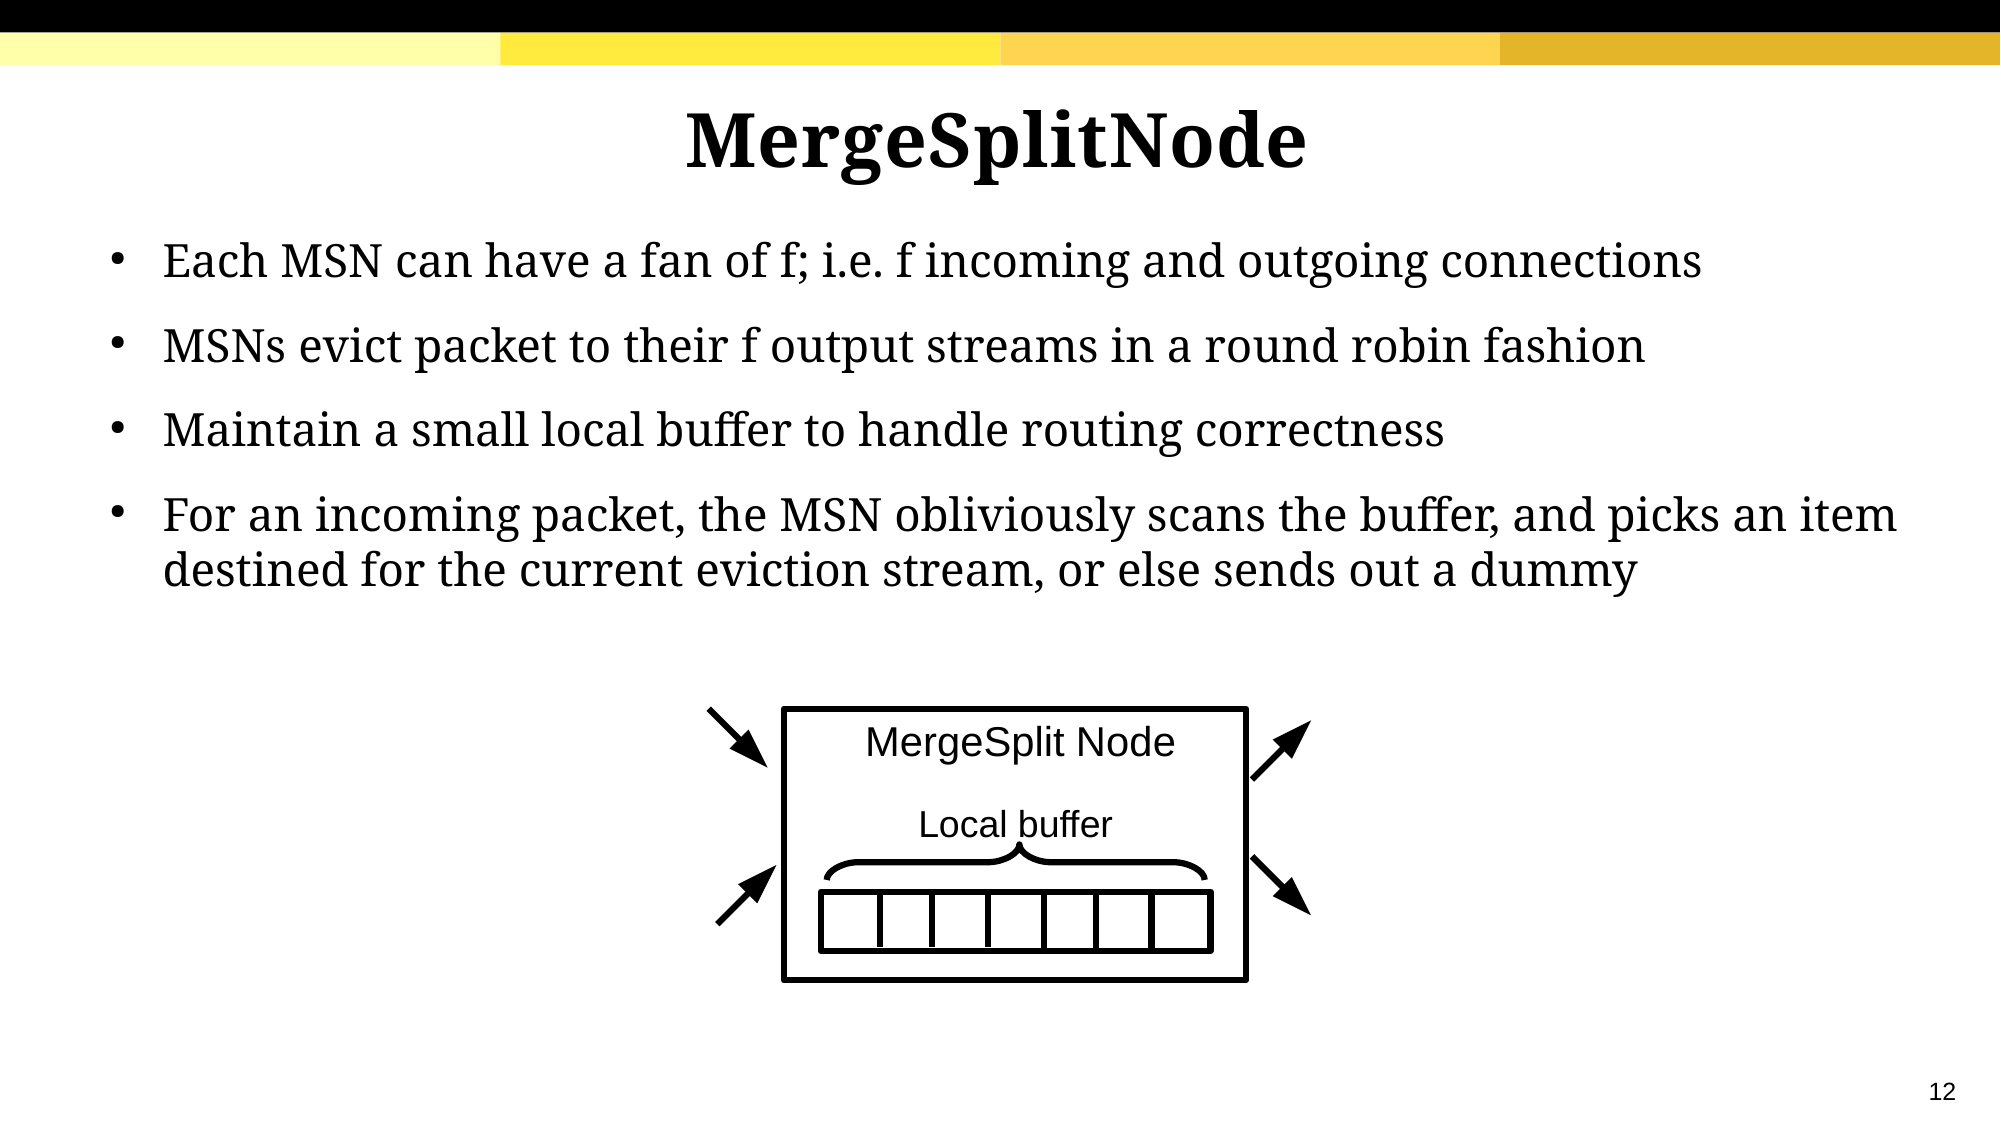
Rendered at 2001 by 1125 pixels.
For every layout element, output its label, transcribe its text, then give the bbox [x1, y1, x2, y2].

title MergeSplitNode [48, 71, 1947, 219]
text_box [783, 708, 1247, 981]
text_box Local buffer [903, 795, 1128, 853]
list Each MSN can have a fan of f; i.e. f incoming and outgoing connections MSNs evict packet to their f output streams in a round robin fashion Maintain a small local buffer to handle routing correctness For an incoming packet, the MSN obliviously scans the buffer, and picks an item destined for the current eviction stream, or else sends out a dummy [76, 224, 1975, 1125]
text_box 12 [1913, 1070, 1972, 1113]
text_box MergeSplit Node [850, 710, 1192, 773]
